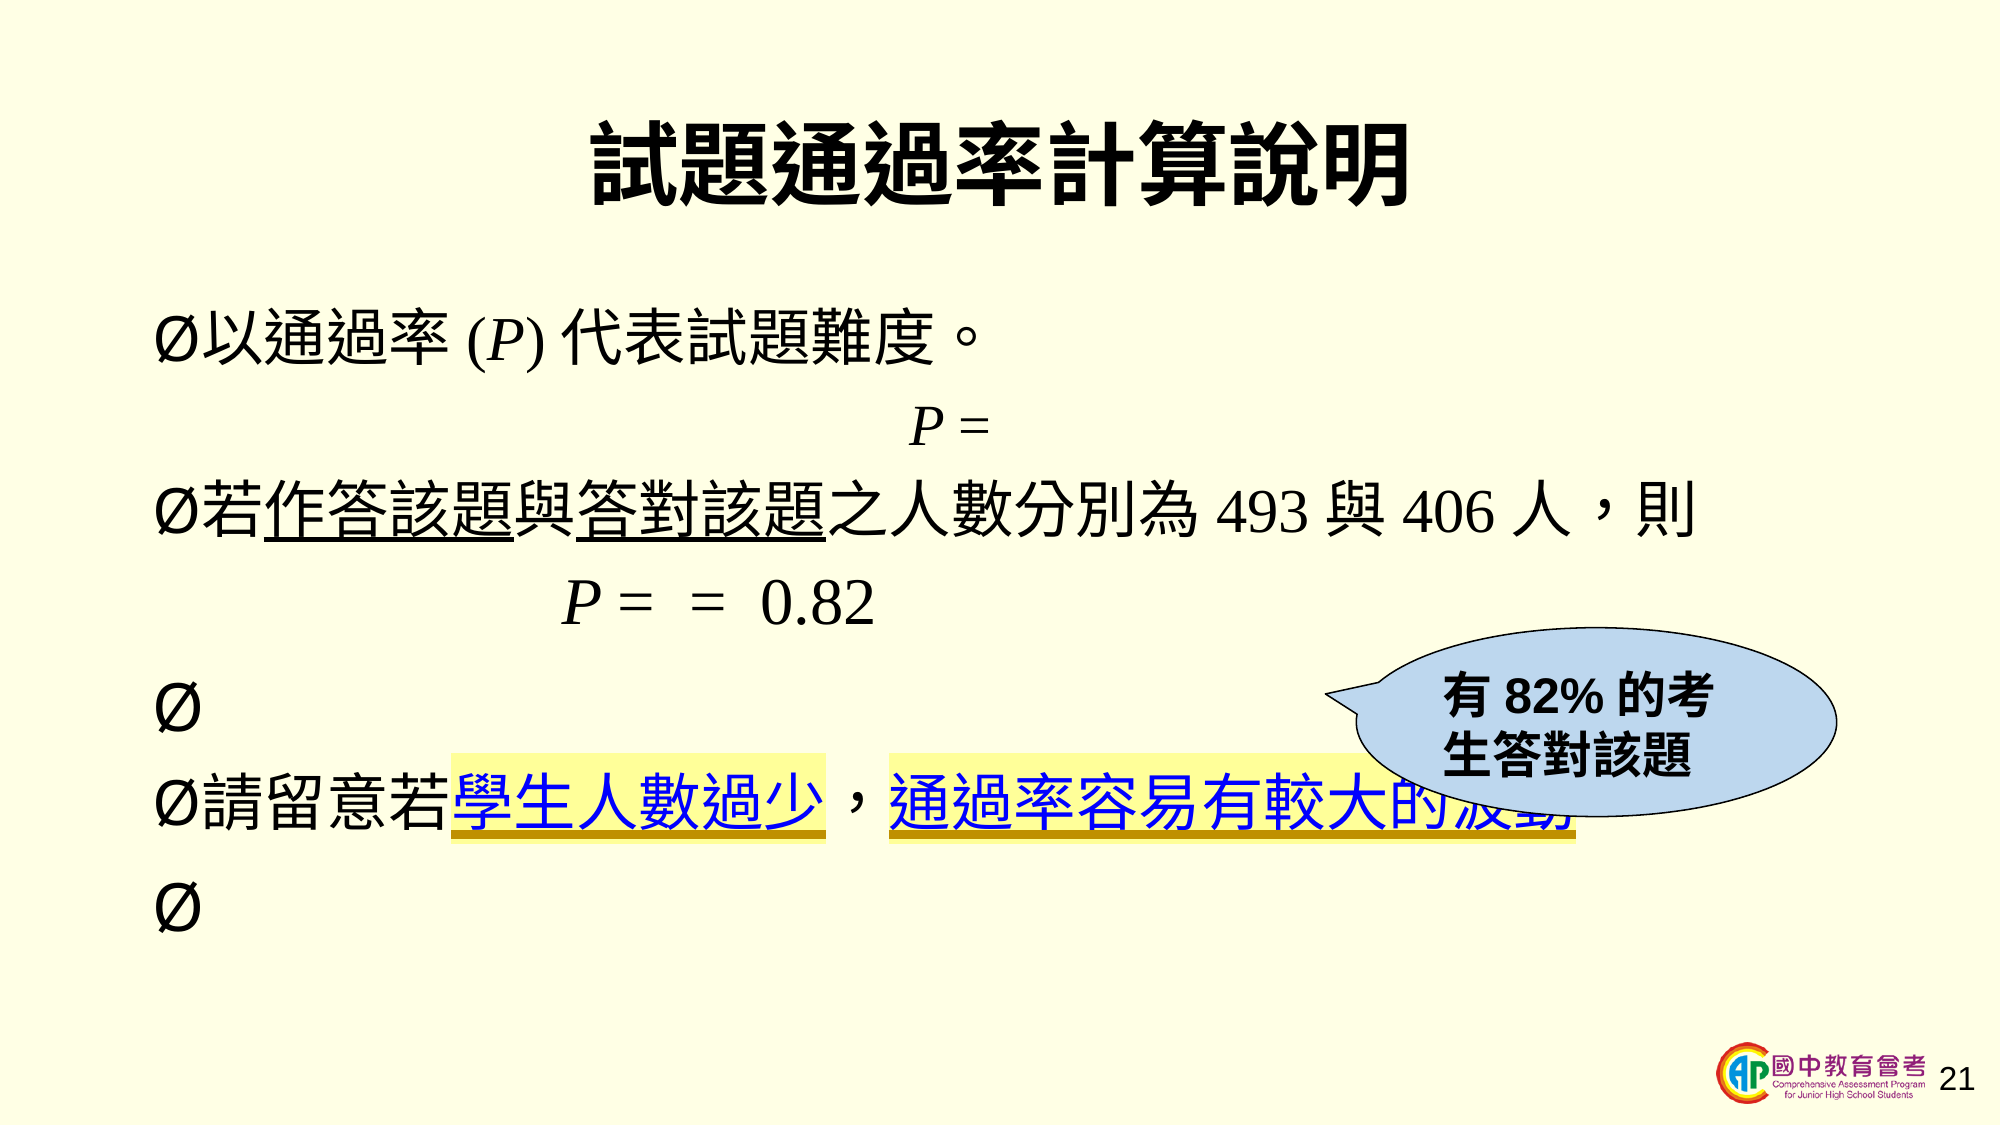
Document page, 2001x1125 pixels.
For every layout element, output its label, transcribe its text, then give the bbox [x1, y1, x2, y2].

text_box 21 [1923, 1047, 2000, 1108]
text_box 有82%的考生答對該題 [1325, 627, 1837, 817]
list 以通過率(P)代表試題難度。 P = 若作答該題與答對該題之人數分別為493與406人，則 P = = 0.82 請留意若學生人數過少，通過率容易有較大的波動。 [137, 299, 1863, 1014]
title 試題通過率計算說明 [137, 59, 1863, 278]
